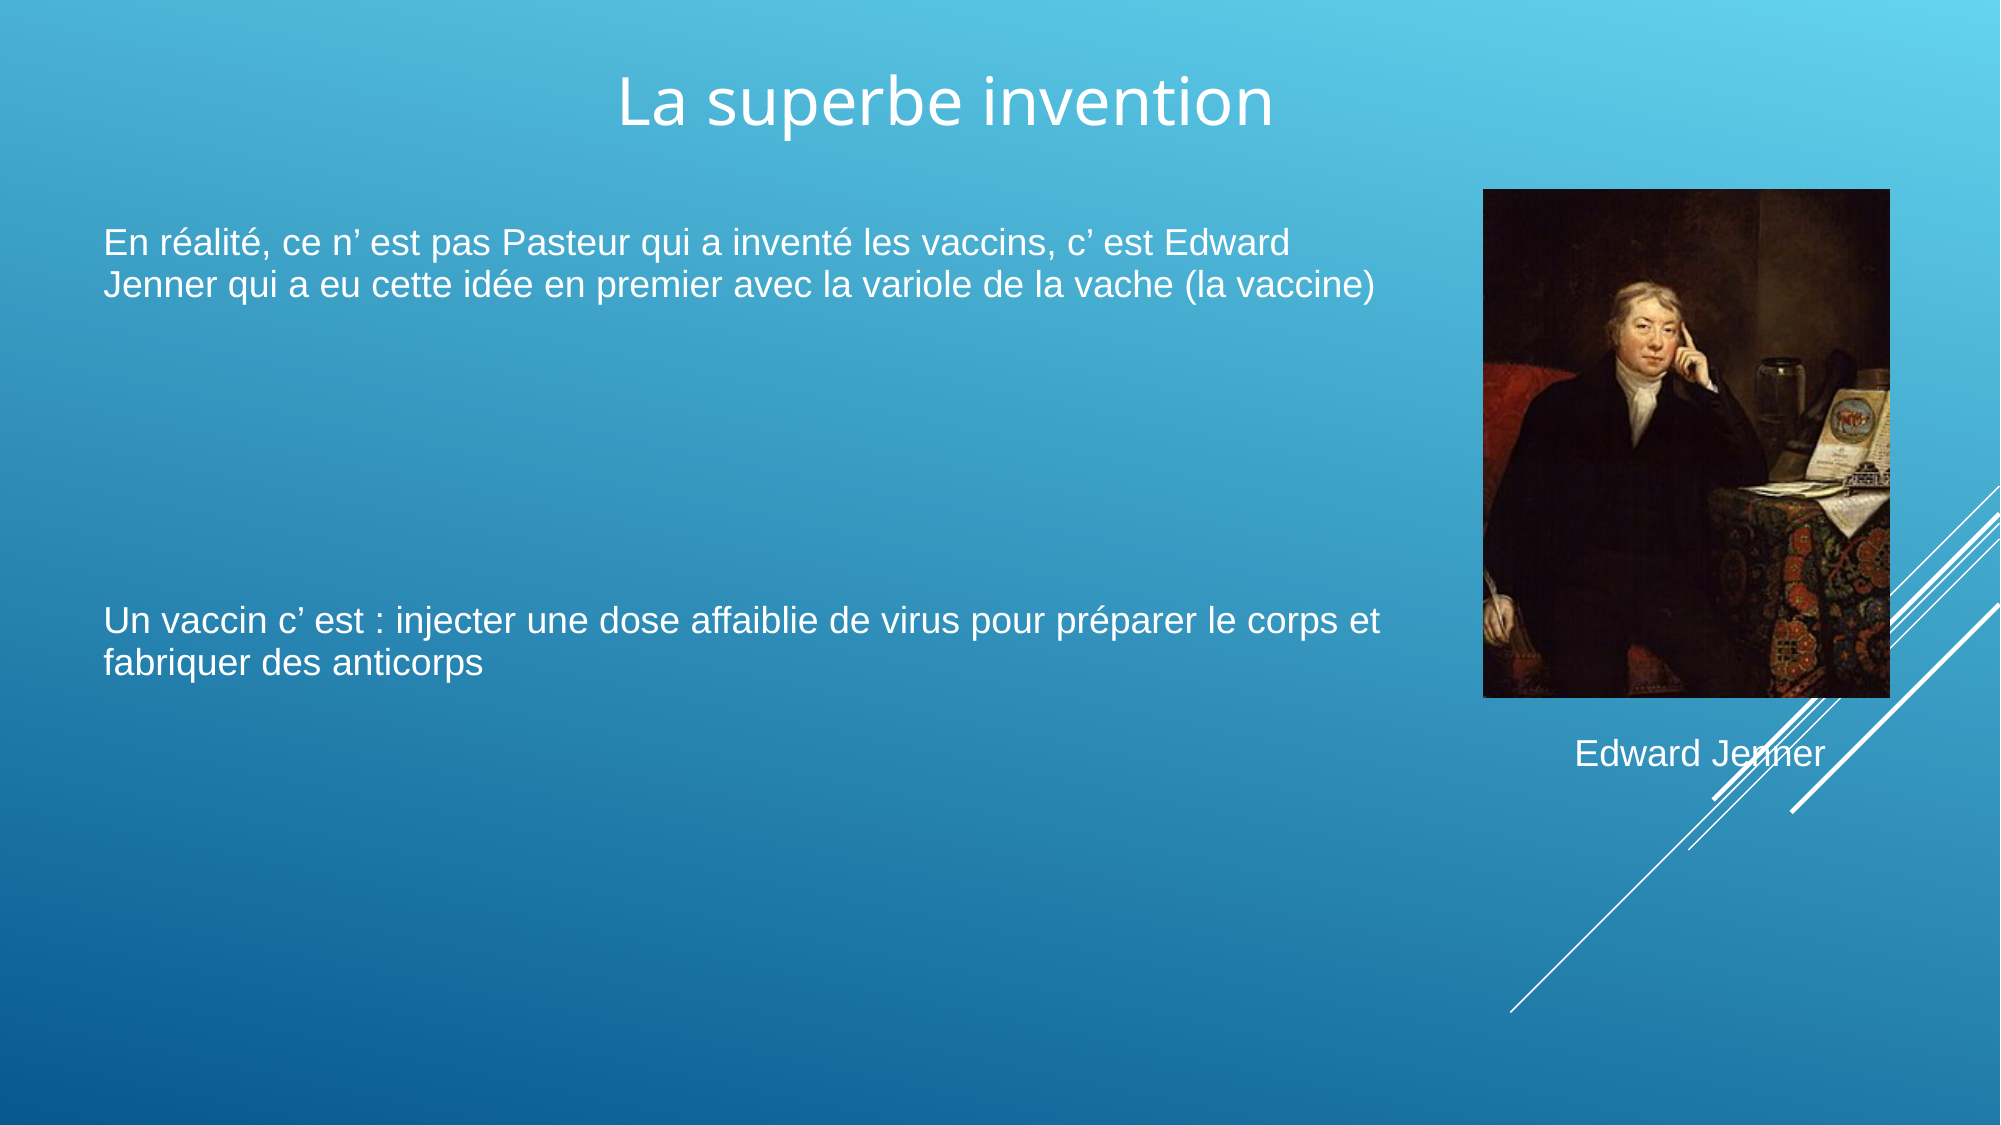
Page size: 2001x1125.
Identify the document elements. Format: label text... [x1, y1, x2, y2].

text_box Edward Jenner [1483, 721, 1907, 783]
text_box En réalité, ce n’ est pas Pasteur qui a inventé les vaccins, c’ est Edward Jenner qui a eu cette idée en premier avec la variole de la vache (la vaccine) Un vaccin c’ est : injecter une dose affaiblie de virus pour préparer le corps et fabriquer des anticorps [88, 214, 1424, 752]
picture [1483, 189, 1890, 698]
text_box La superbe invention [601, 47, 1395, 145]
